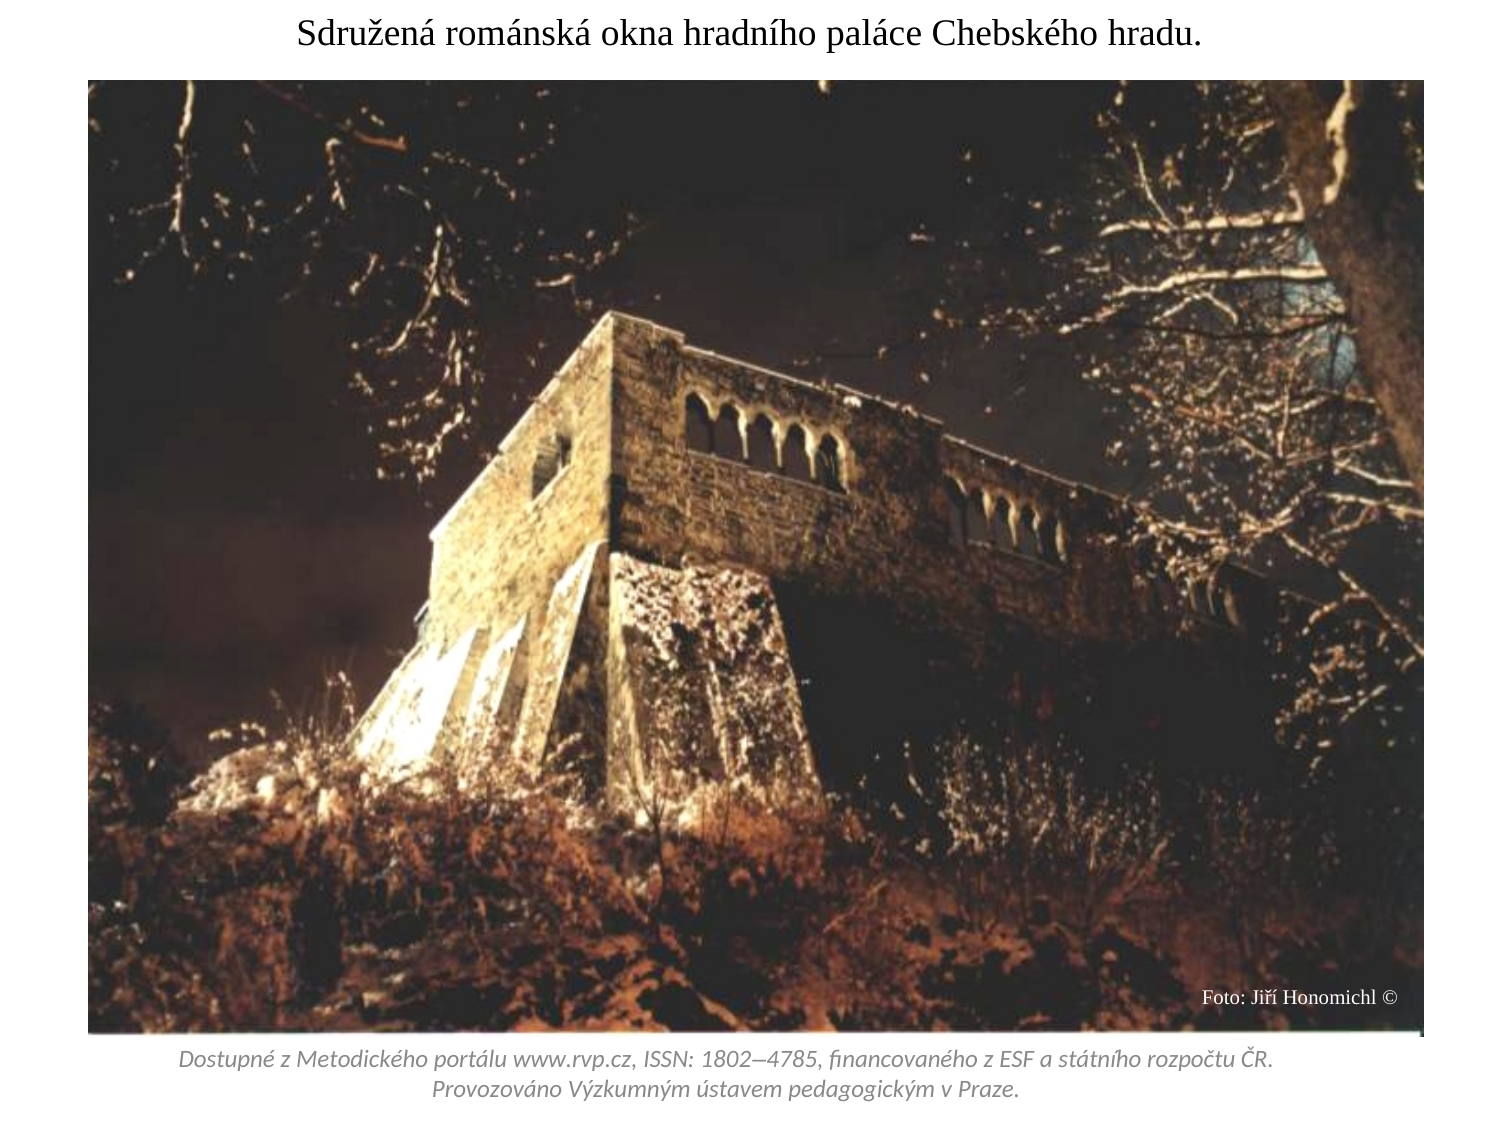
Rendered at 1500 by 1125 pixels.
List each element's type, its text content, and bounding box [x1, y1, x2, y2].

text_box Dostupné z Metodického portálu www.rvp.cz, ISSN: 1802–4785, financovaného z ESF a státního rozpočtu ČR. Provozováno Výzkumným ústavem pedagogickým v Praze. [105, 1042, 1348, 1103]
text_box Foto: Jiří Honomichl © [1187, 975, 1419, 1017]
text_box Sdružená románská okna hradního paláce Chebského hradu. [0, 0, 1500, 61]
picture [88, 80, 1424, 1037]
